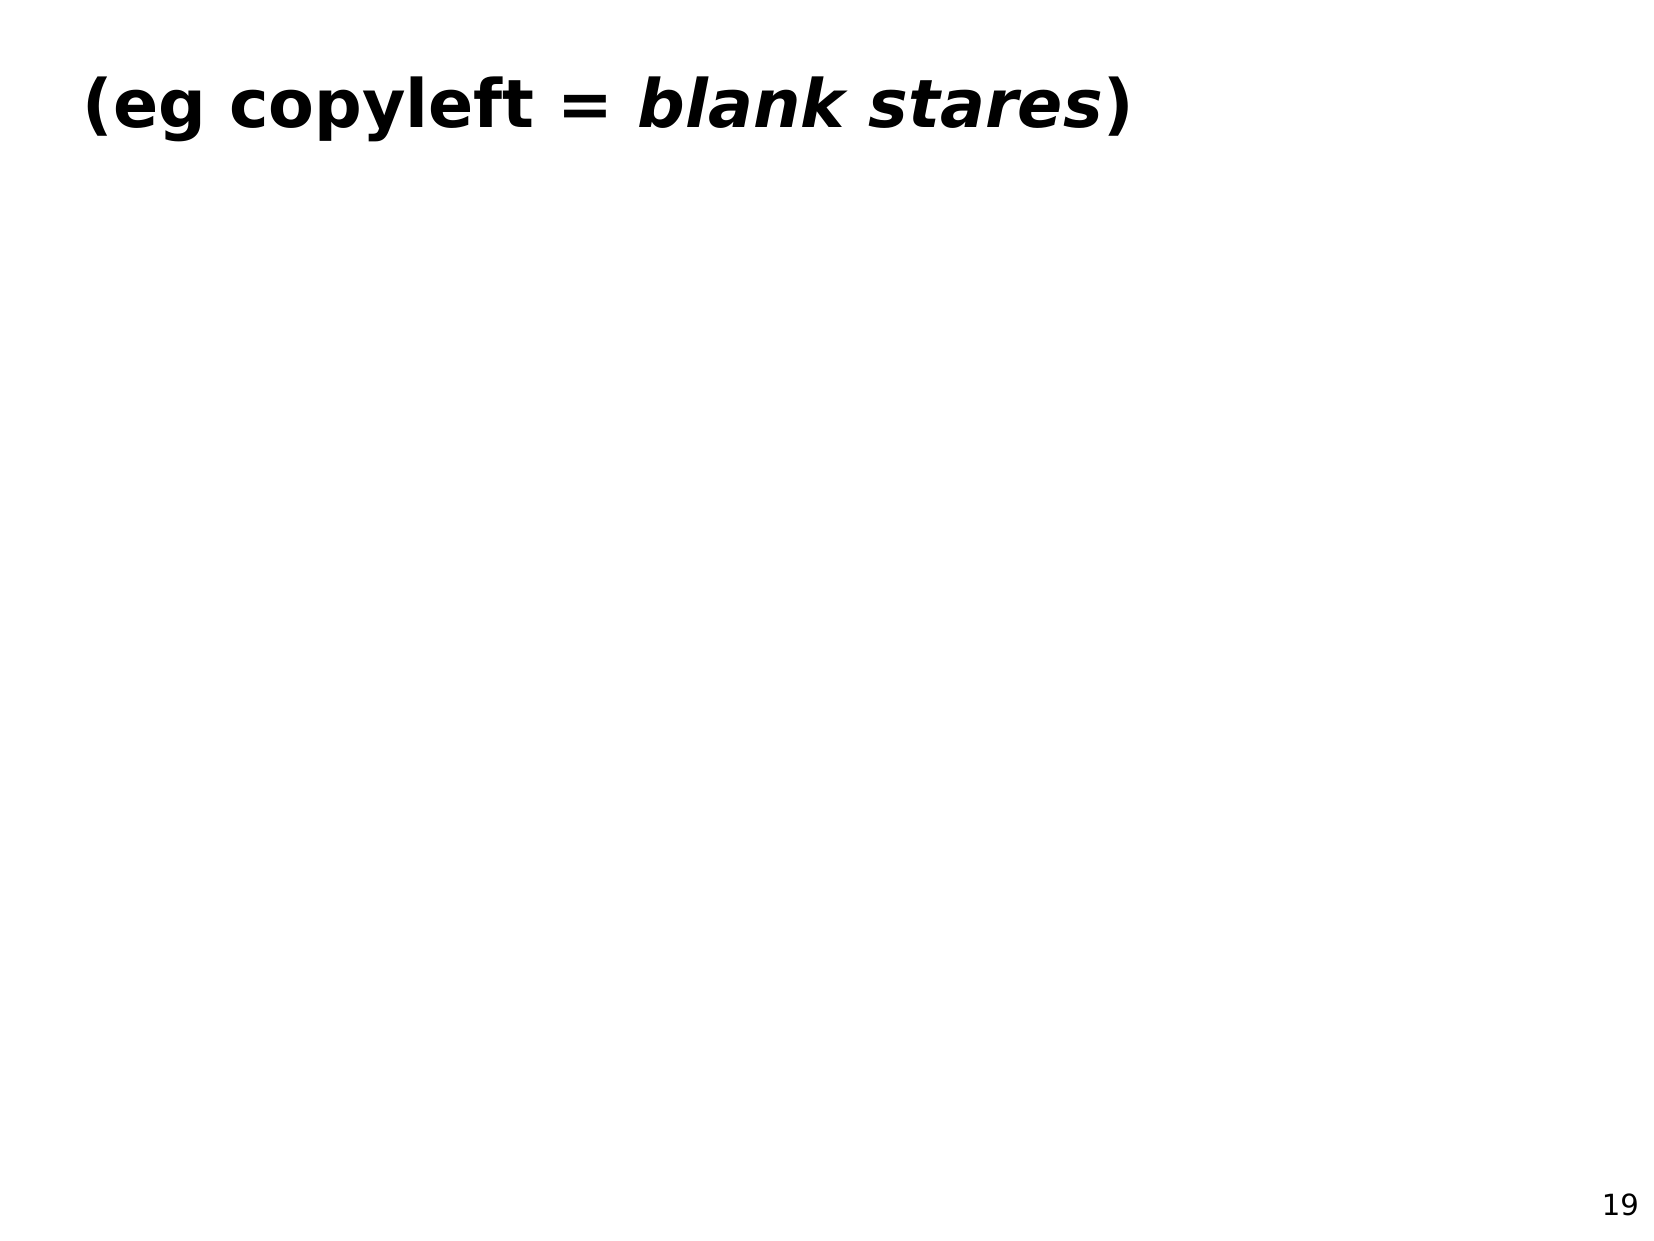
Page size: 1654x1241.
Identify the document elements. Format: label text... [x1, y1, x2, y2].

list (eg copyleft = blank stares) [82, 65, 1571, 1062]
